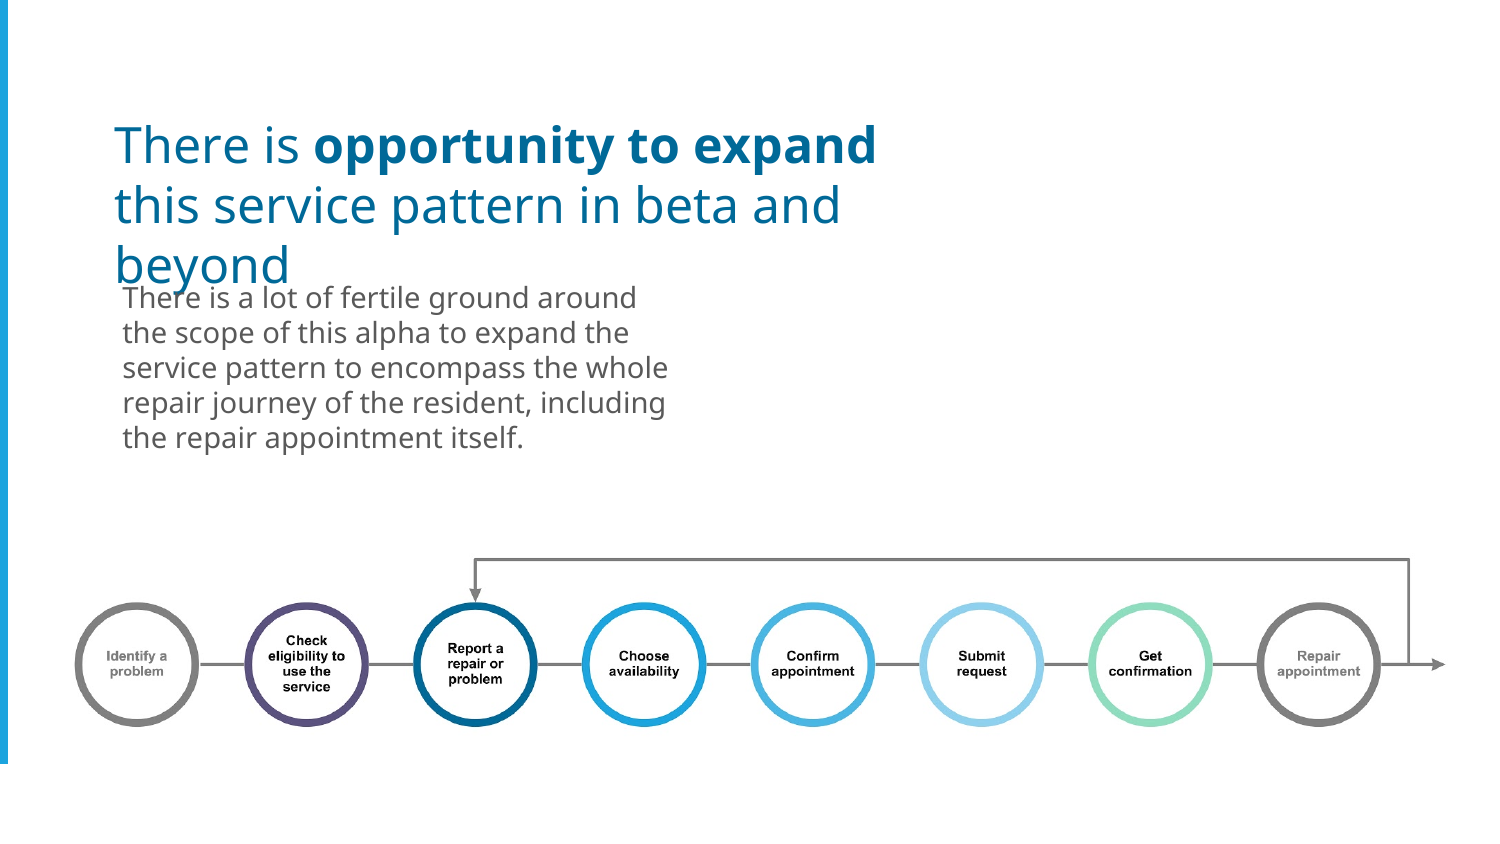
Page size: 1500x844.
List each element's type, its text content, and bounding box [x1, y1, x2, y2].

text_box There is a lot of fertile ground around the scope of this alpha to expand the service pattern to encompass the whole repair journey of the resident, including the repair appointment itself. [107, 264, 686, 482]
title There is opportunity to expand this service pattern in beta and beyond [84, 98, 981, 495]
picture [12, 481, 1488, 788]
